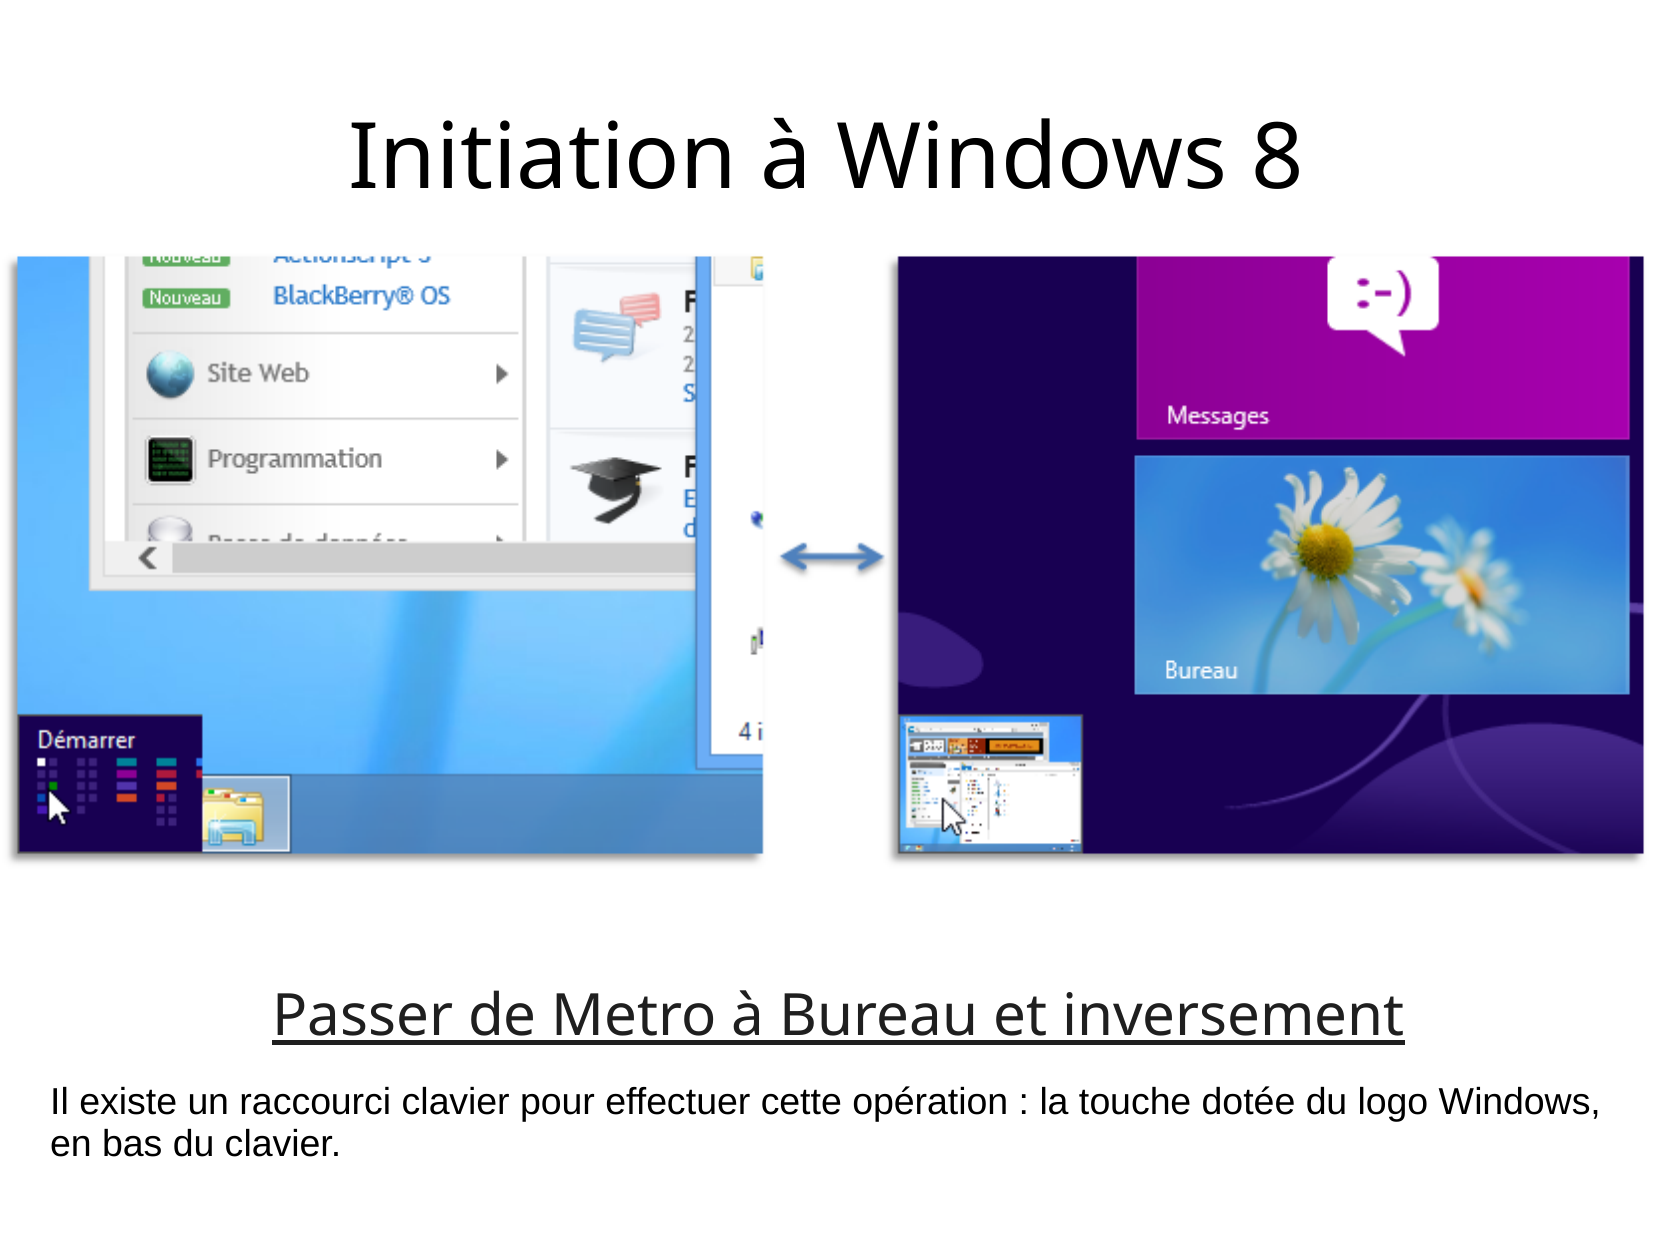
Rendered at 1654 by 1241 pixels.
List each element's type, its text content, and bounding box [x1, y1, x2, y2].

title Initiation à Windows 8 [82, 49, 1571, 247]
text_box Passer de Metro à Bureau et inversement Il existe un raccourci clavier pour effectuer cette opération : la touche dotée du logo Windows, en bas du clavier. [35, 844, 1642, 1143]
picture [0, 247, 1654, 877]
